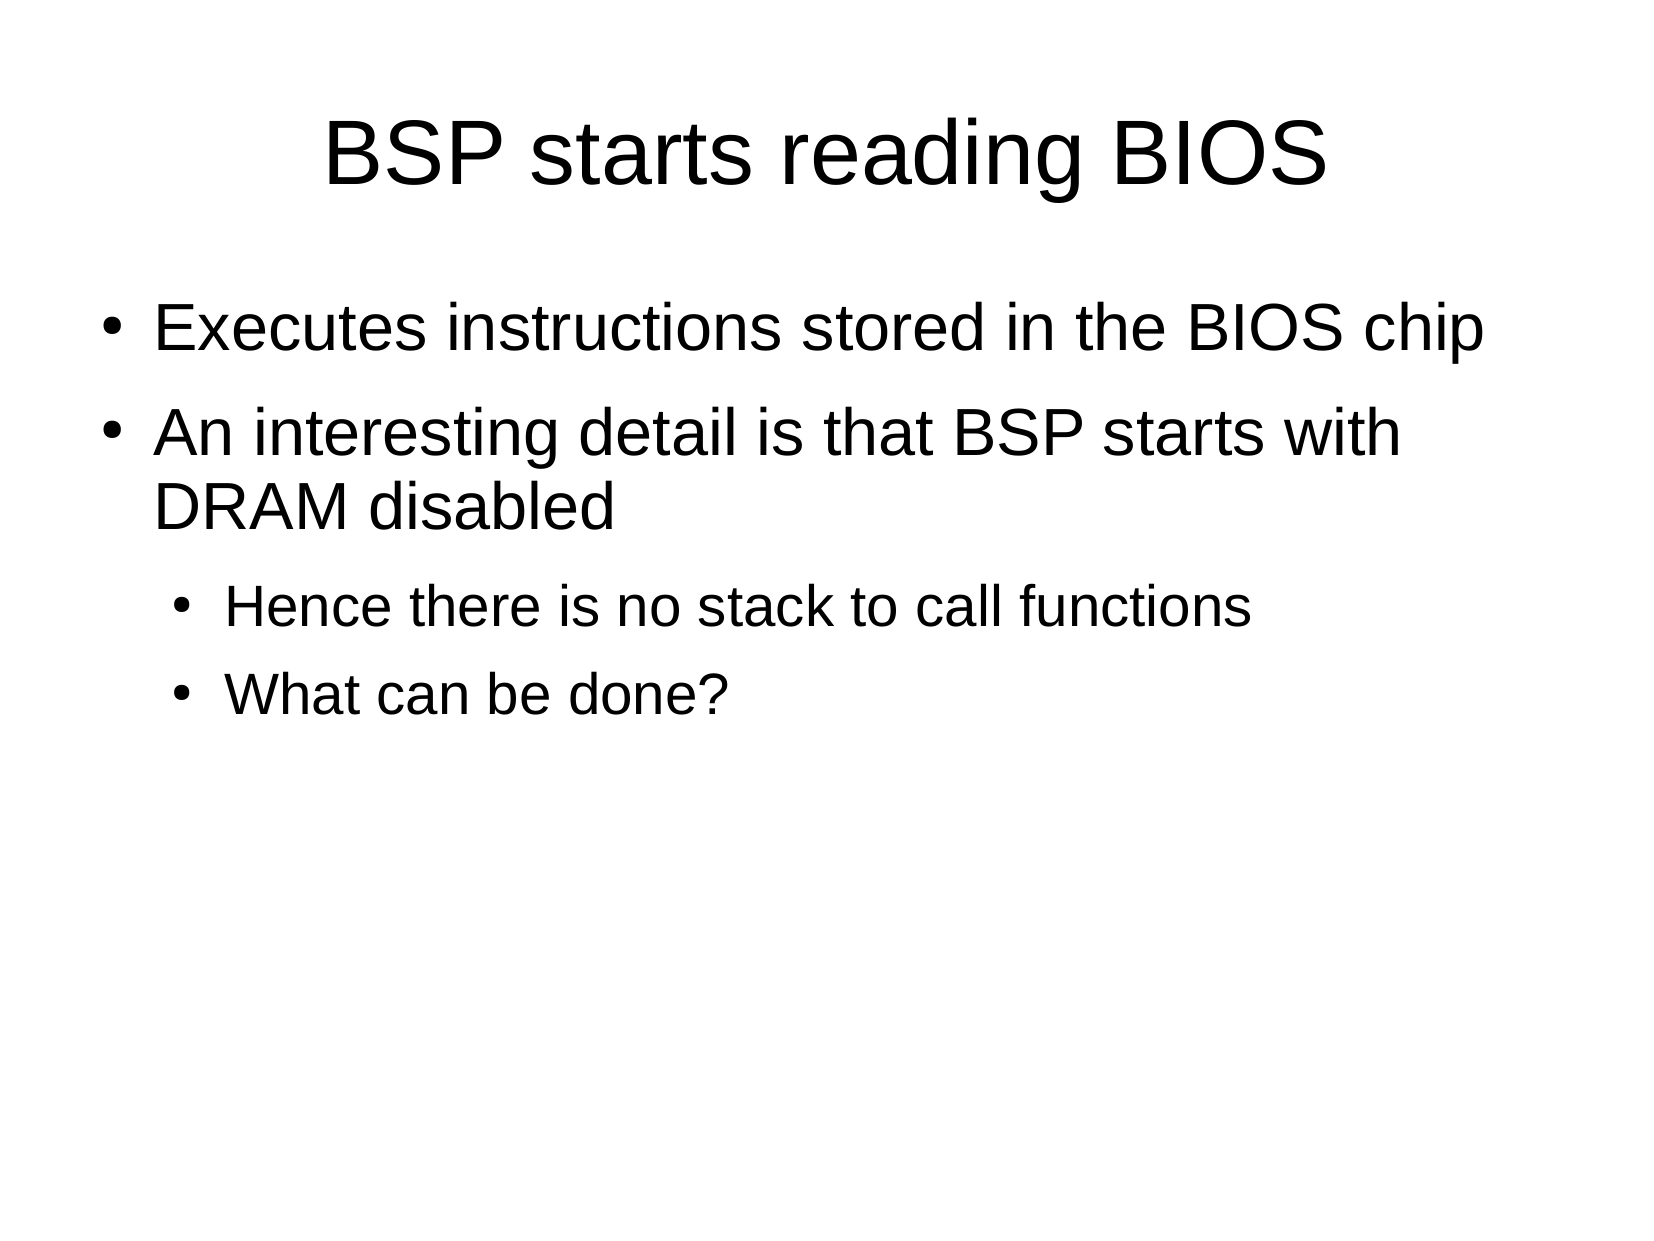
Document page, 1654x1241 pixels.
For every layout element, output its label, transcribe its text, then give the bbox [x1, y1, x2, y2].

title BSP starts reading BIOS [82, 49, 1571, 257]
list Executes instructions stored in the BIOS chip An interesting detail is that BSP starts with DRAM disabled Hence there is no stack to call functions What can be done? [82, 290, 1571, 1010]
